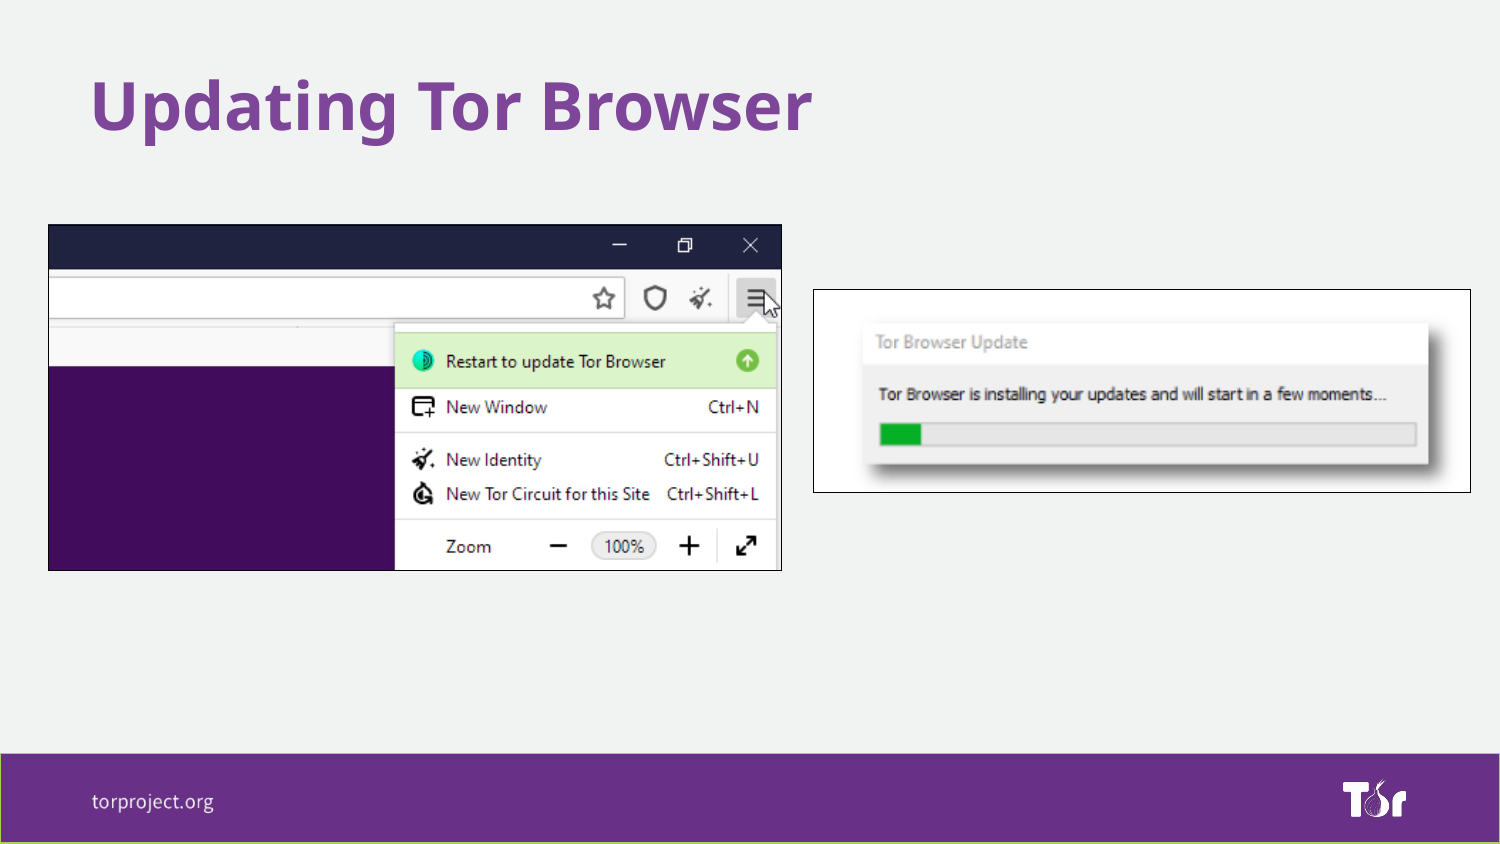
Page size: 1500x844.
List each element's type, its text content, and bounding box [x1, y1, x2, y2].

picture [813, 289, 1471, 493]
picture [48, 224, 782, 571]
text_box Updating Tor Browser [74, 33, 1425, 174]
picture [75, 780, 604, 821]
picture [1343, 778, 1406, 817]
